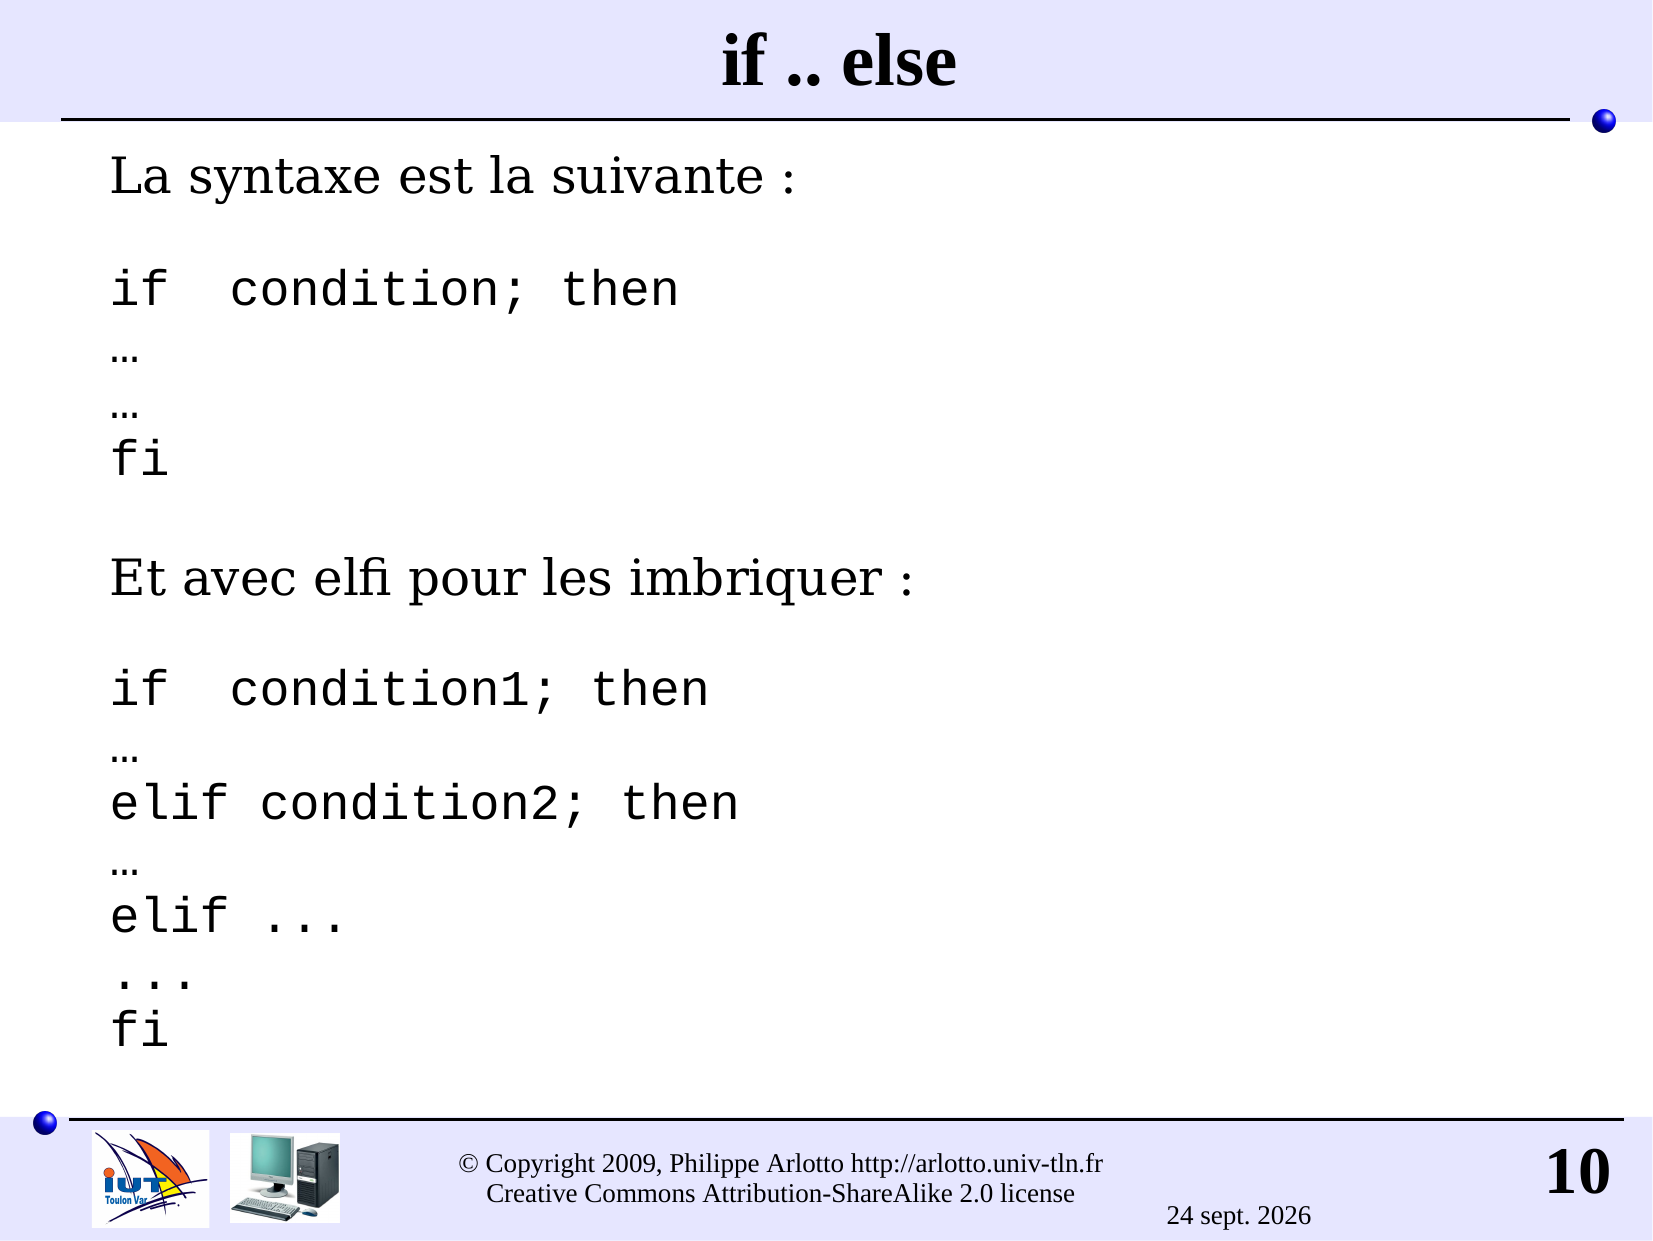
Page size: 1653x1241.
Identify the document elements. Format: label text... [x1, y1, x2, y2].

text_box La syntaxe est la suivante : if condition; then … … fi Et avec elfi pour les imbriquer : if condition1; then … elif condition2; then … elif ... ... fi [109, 147, 918, 1120]
picture [230, 1133, 340, 1223]
title if .. else [95, 11, 1585, 110]
